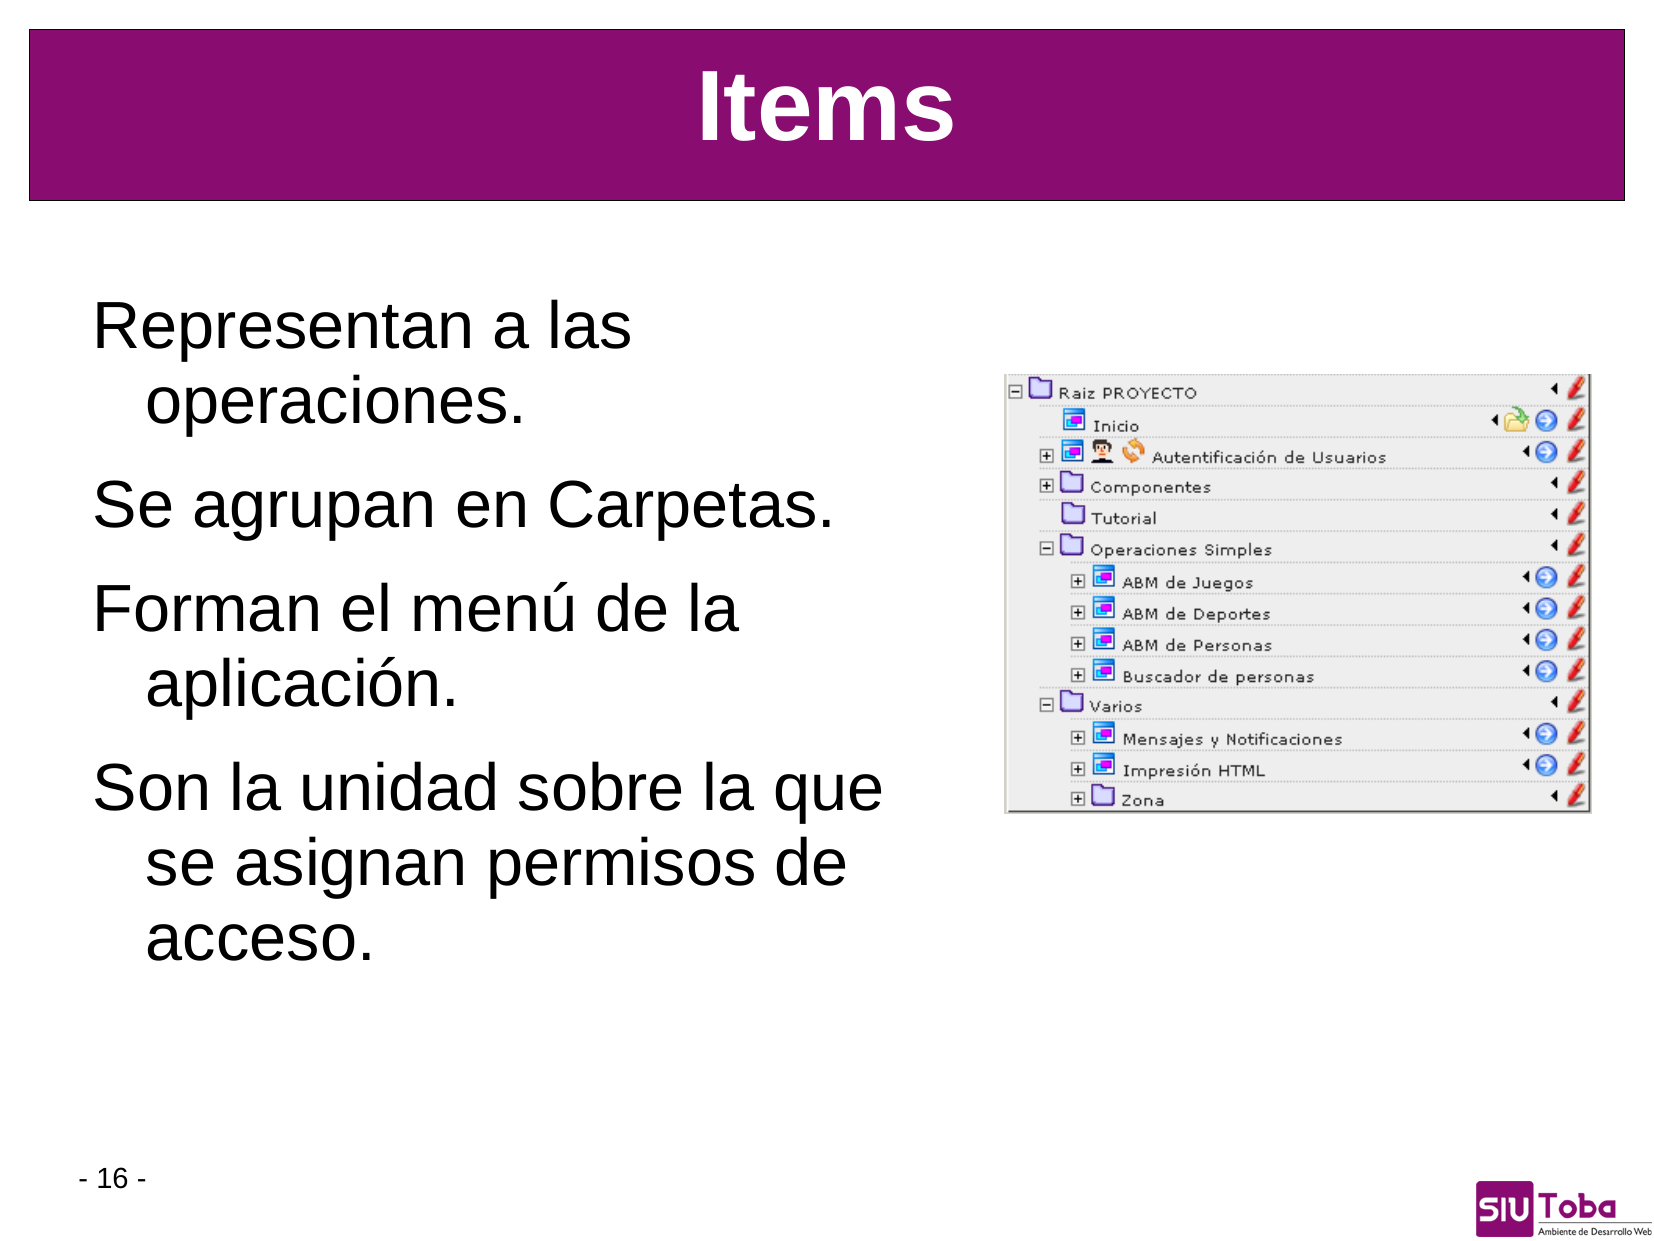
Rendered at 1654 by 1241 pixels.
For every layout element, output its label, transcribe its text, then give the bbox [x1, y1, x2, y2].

picture [1004, 374, 1592, 814]
list Representan a las operaciones. Se agrupan en Carpetas. Forman el menú de la aplicación. Son la unidad sobre la que se asignan permisos de acceso. [75, 287, 938, 1102]
picture [1476, 1181, 1652, 1237]
title Items [59, 47, 1595, 166]
